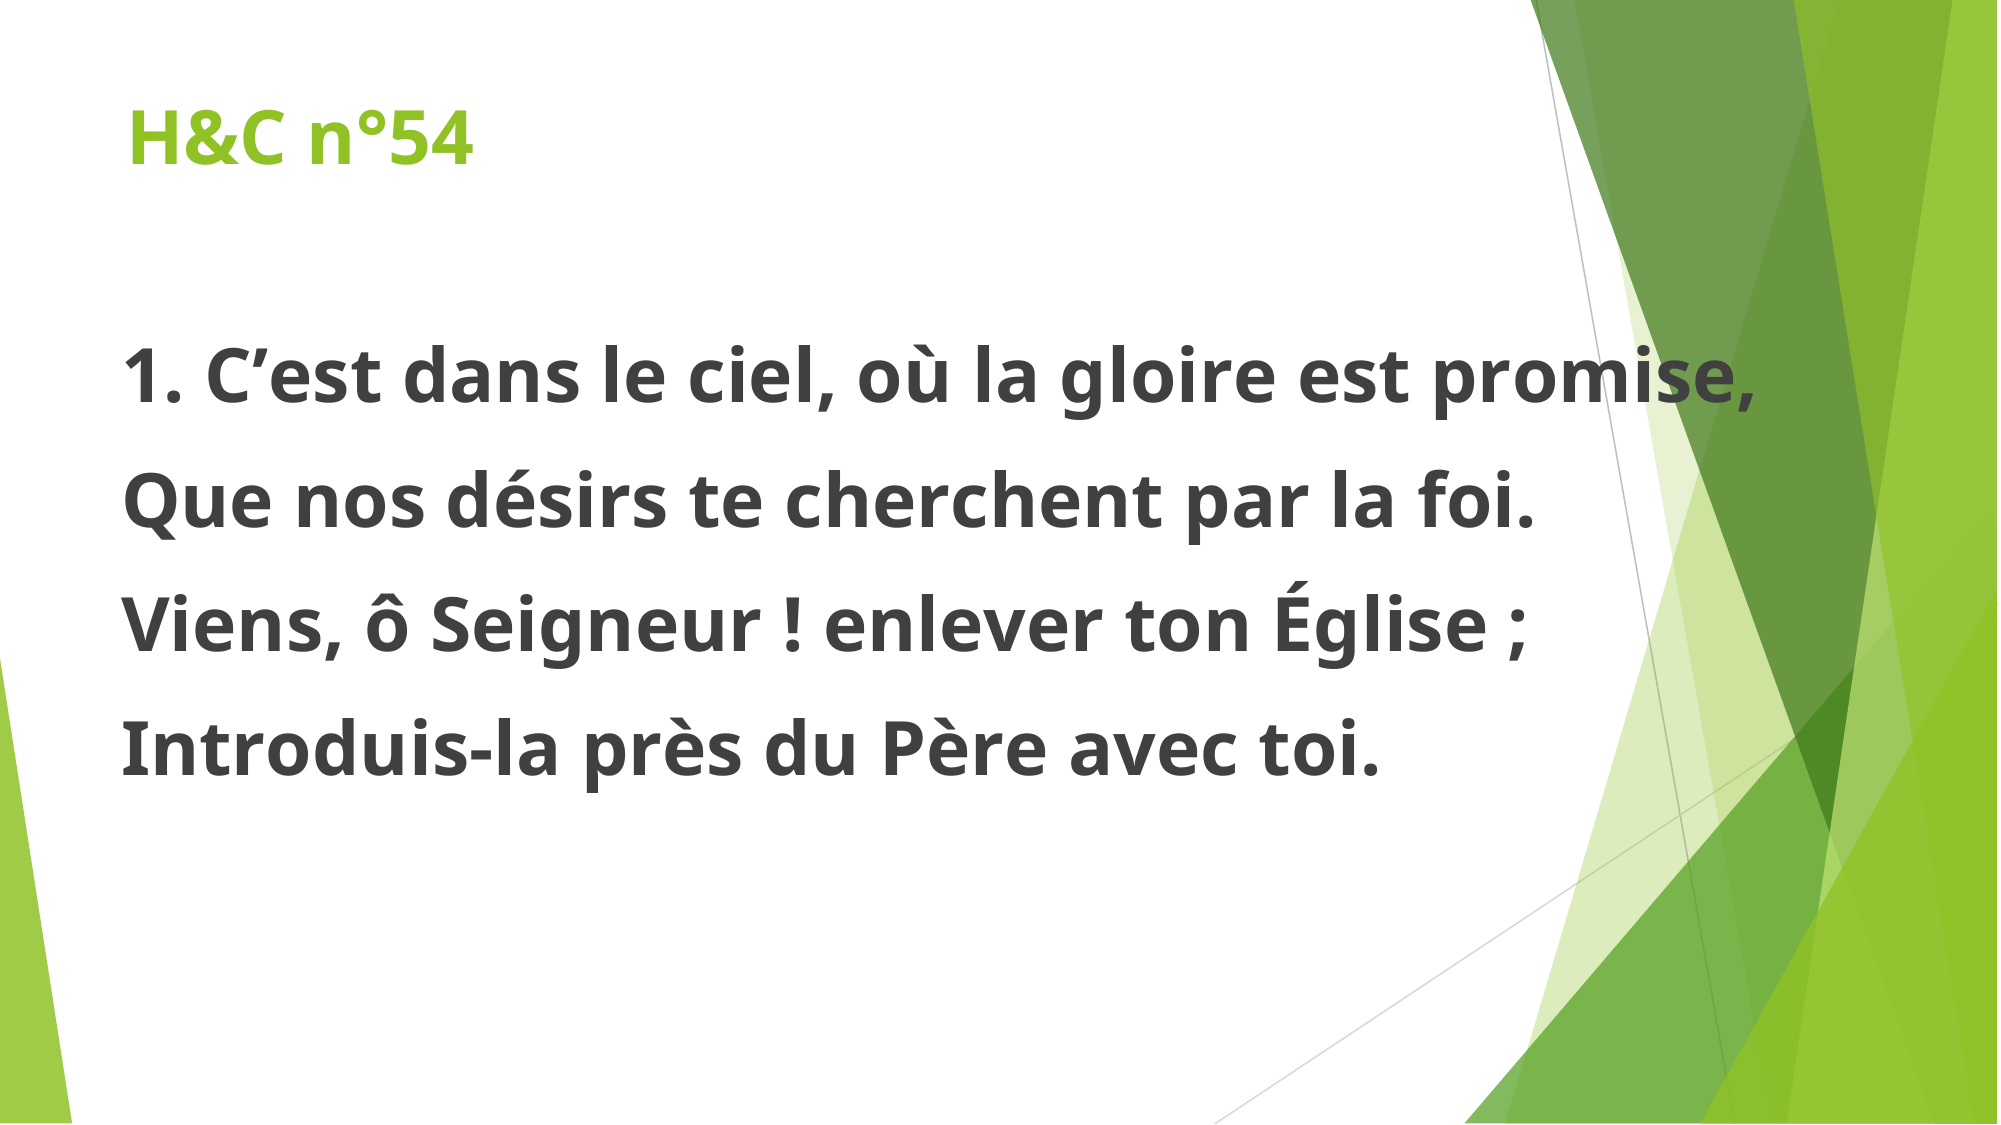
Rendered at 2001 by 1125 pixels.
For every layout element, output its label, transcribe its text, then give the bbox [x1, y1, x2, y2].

text_box H&C n°54 [111, 82, 1522, 213]
text_box 1. C’est dans le ciel, où la gloire est promise, Que nos désirs te cherchent par la foi. Viens, ô Seigneur ! enlever ton Église ; Introduis-la près du Père avec toi. [106, 307, 1973, 1037]
